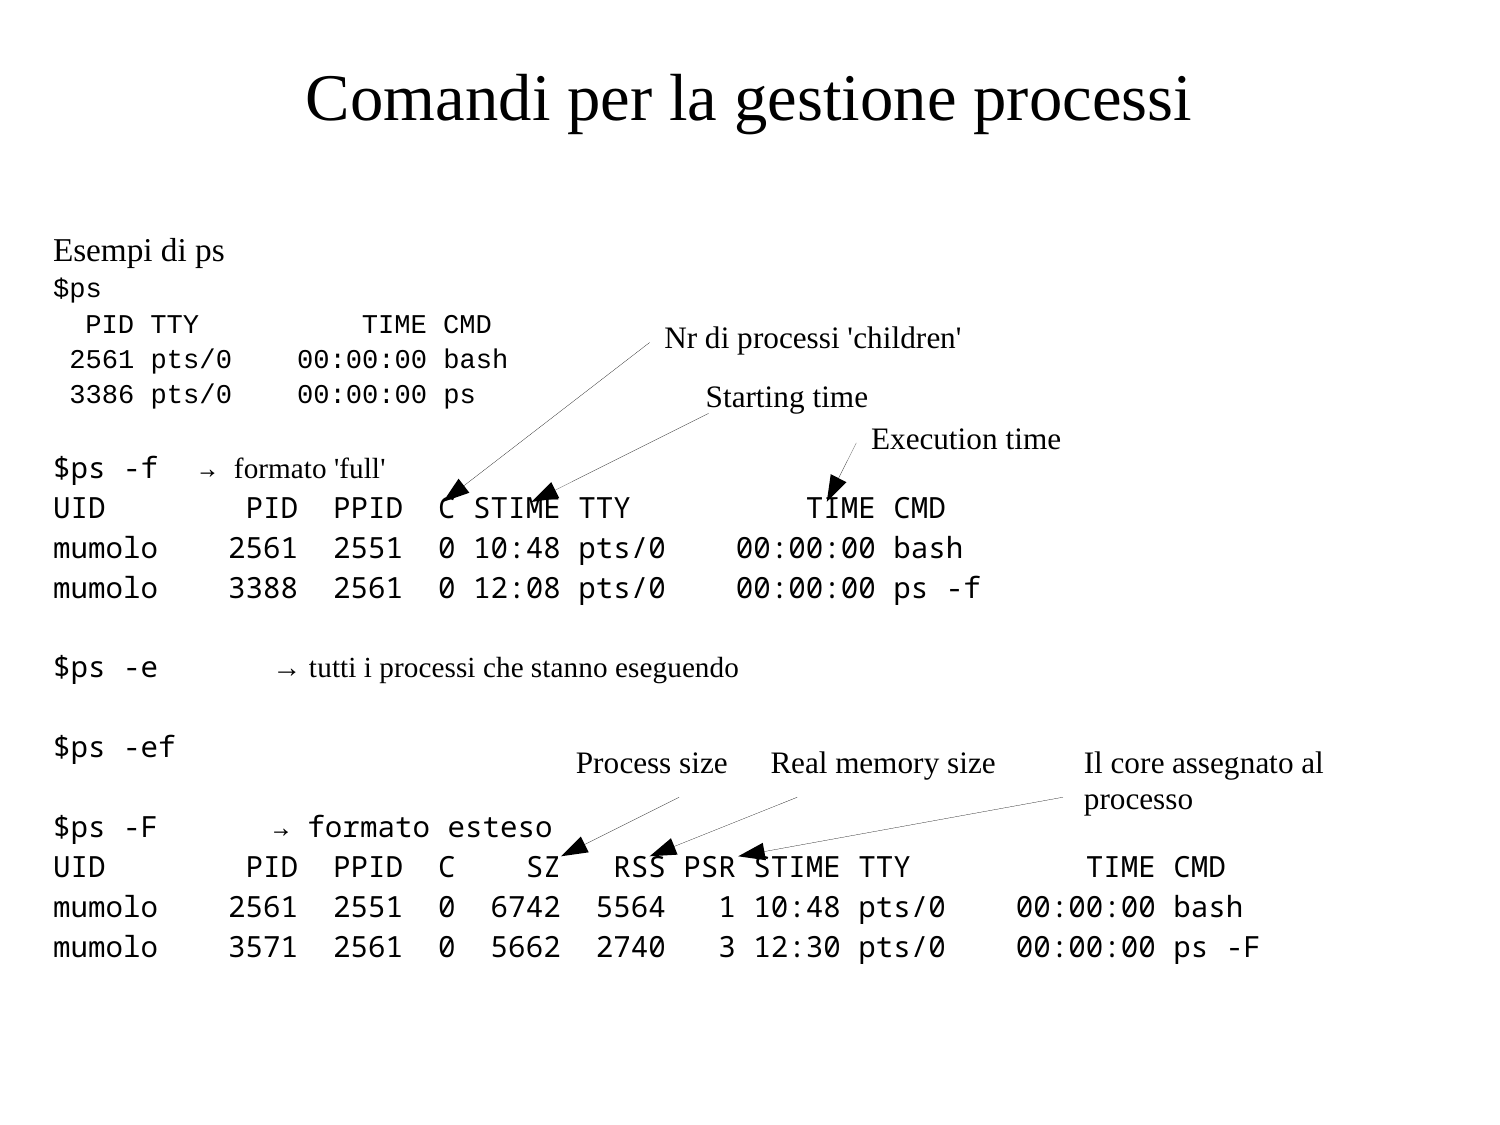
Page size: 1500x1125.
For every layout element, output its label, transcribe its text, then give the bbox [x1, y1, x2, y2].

text_box Process size [561, 738, 755, 791]
list Esempi di ps $ps PID TTY TIME CMD 2561 pts/0 00:00:00 bash 3386 pts/0 00:00:00 ps $ps -f → formato 'full' UID PID PPID C STIME TTY TIME CMD mumolo 2561 2551 0 10:48 pts/0 00:00:00 bash mumolo 3388 2561 0 12:08 pts/0 00:00:00 ps -f $ps -e → tutti i processi che stanno eseguendo $ps -ef $ps -F → formato esteso UID PID PPID C SZ RSS PSR STIME TTY TIME CMD mumolo 2561 2551 0 6742 5564 1 10:48 pts/0 00:00:00 bash mumolo 3571 2561 0 5662 2740 3 12:30 pts/0 00:00:00 ps -F [37, 224, 1450, 1093]
title Comandi per la gestione processi [112, 0, 1388, 188]
text_box Nr di processi 'children' [649, 312, 1182, 366]
text_box Starting time [690, 372, 1223, 425]
text_box Execution time [856, 413, 1388, 466]
text_box Il core assegnato al processo [1068, 738, 1418, 827]
text_box Real memory size [755, 738, 1034, 791]
